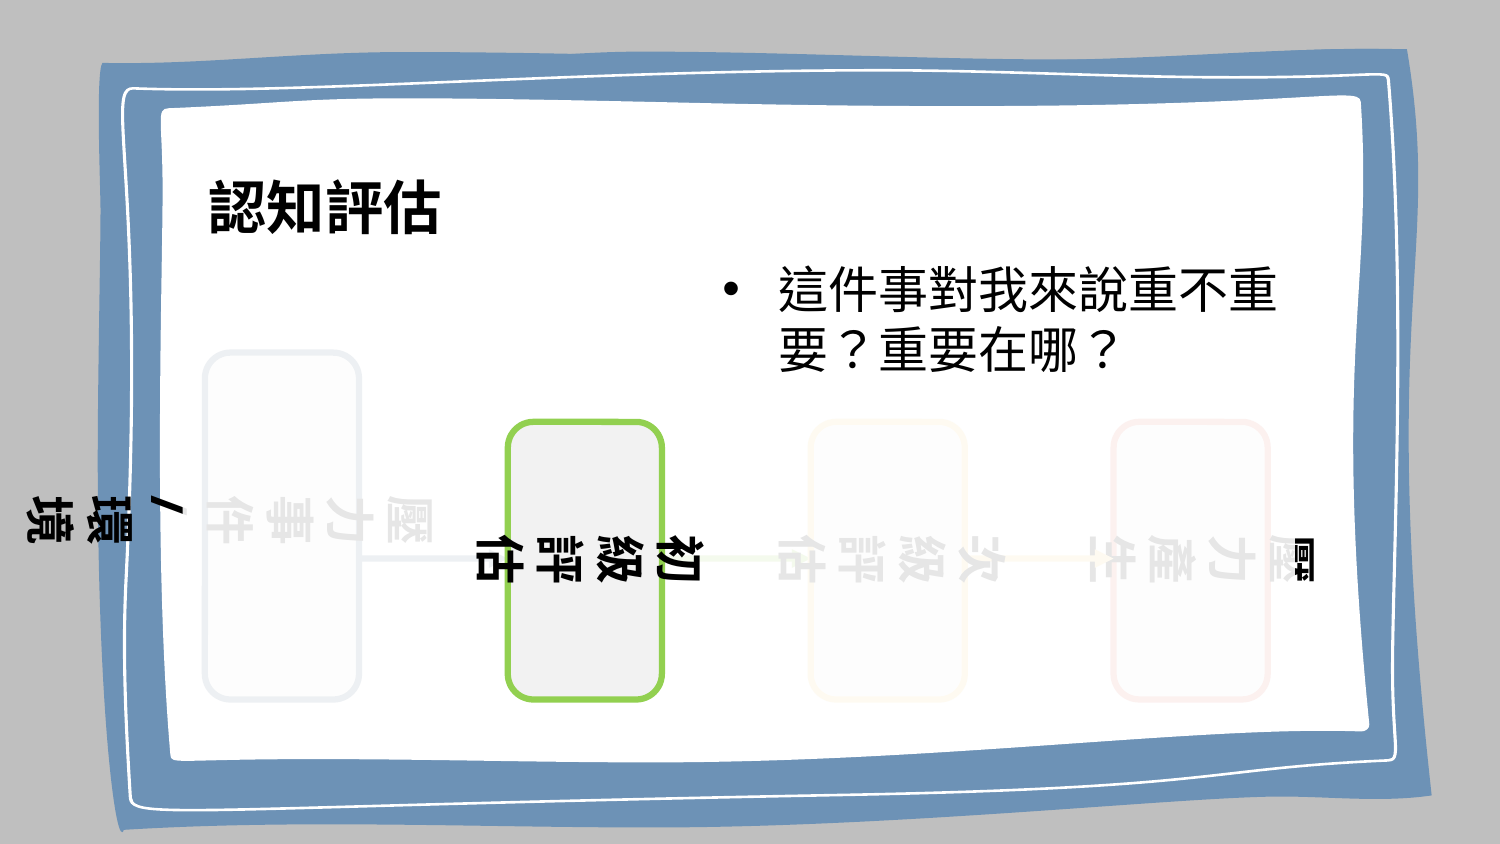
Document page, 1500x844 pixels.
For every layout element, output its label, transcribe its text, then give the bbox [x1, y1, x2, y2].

text_box 初級評估 [539, 425, 631, 693]
text_box 這件事對我來說重不重要？重要在哪？ [707, 250, 1333, 386]
text_box 認知評估 [194, 128, 486, 249]
text_box [97, 48, 1432, 833]
